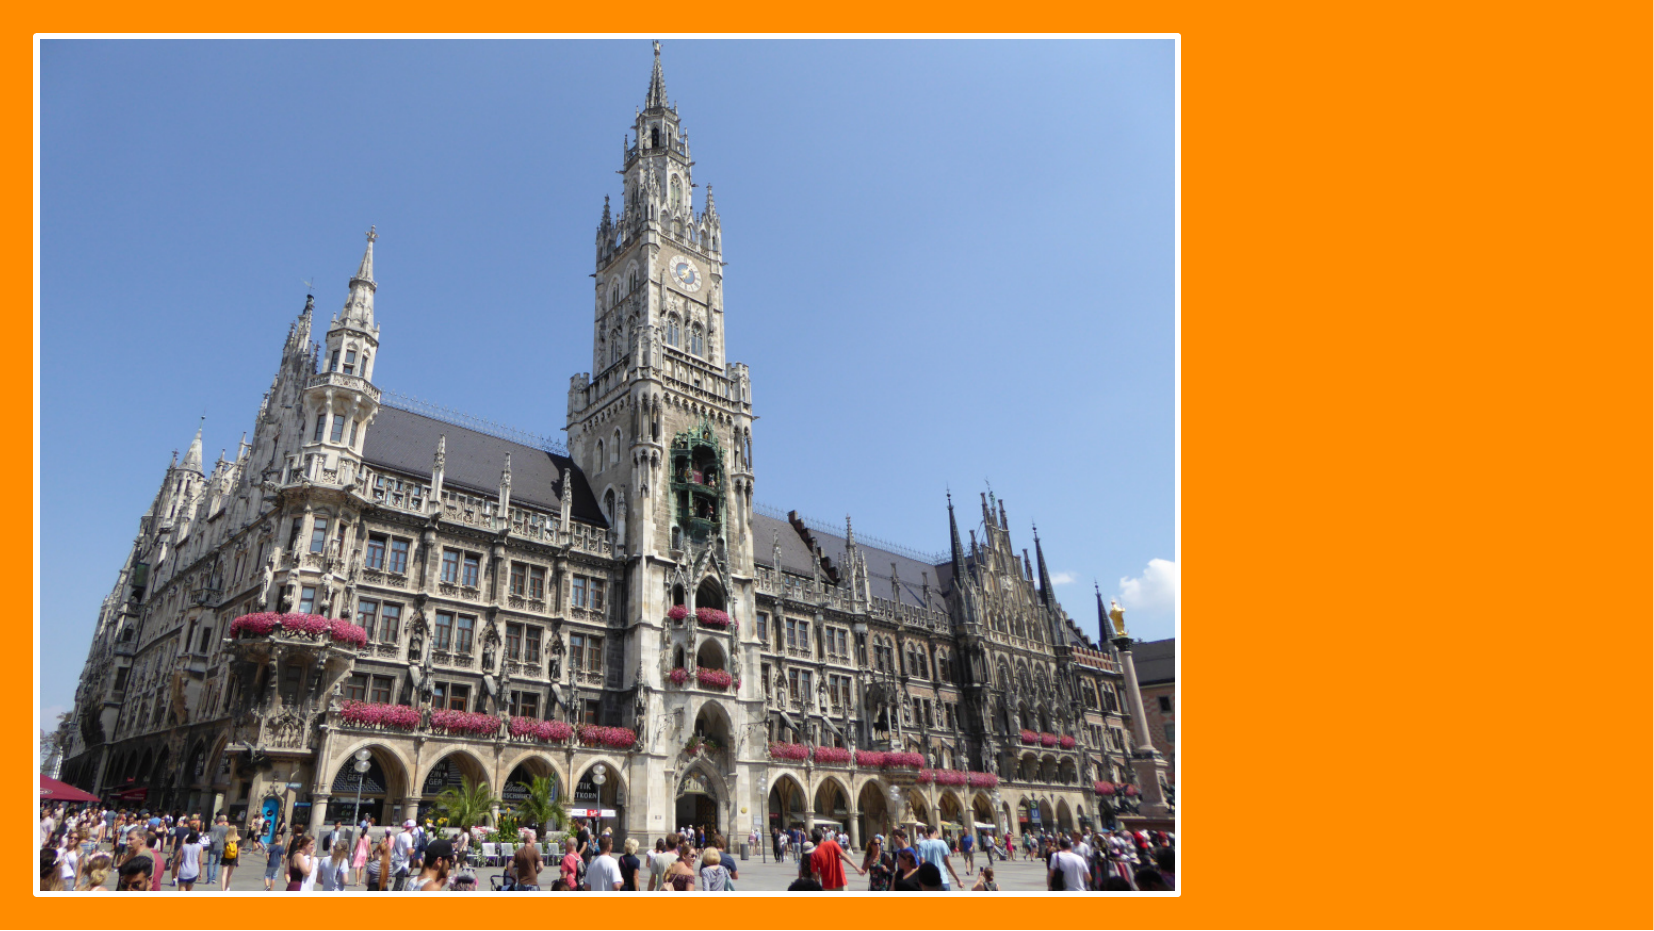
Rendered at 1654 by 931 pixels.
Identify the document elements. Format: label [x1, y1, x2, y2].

picture [39, 39, 1176, 891]
